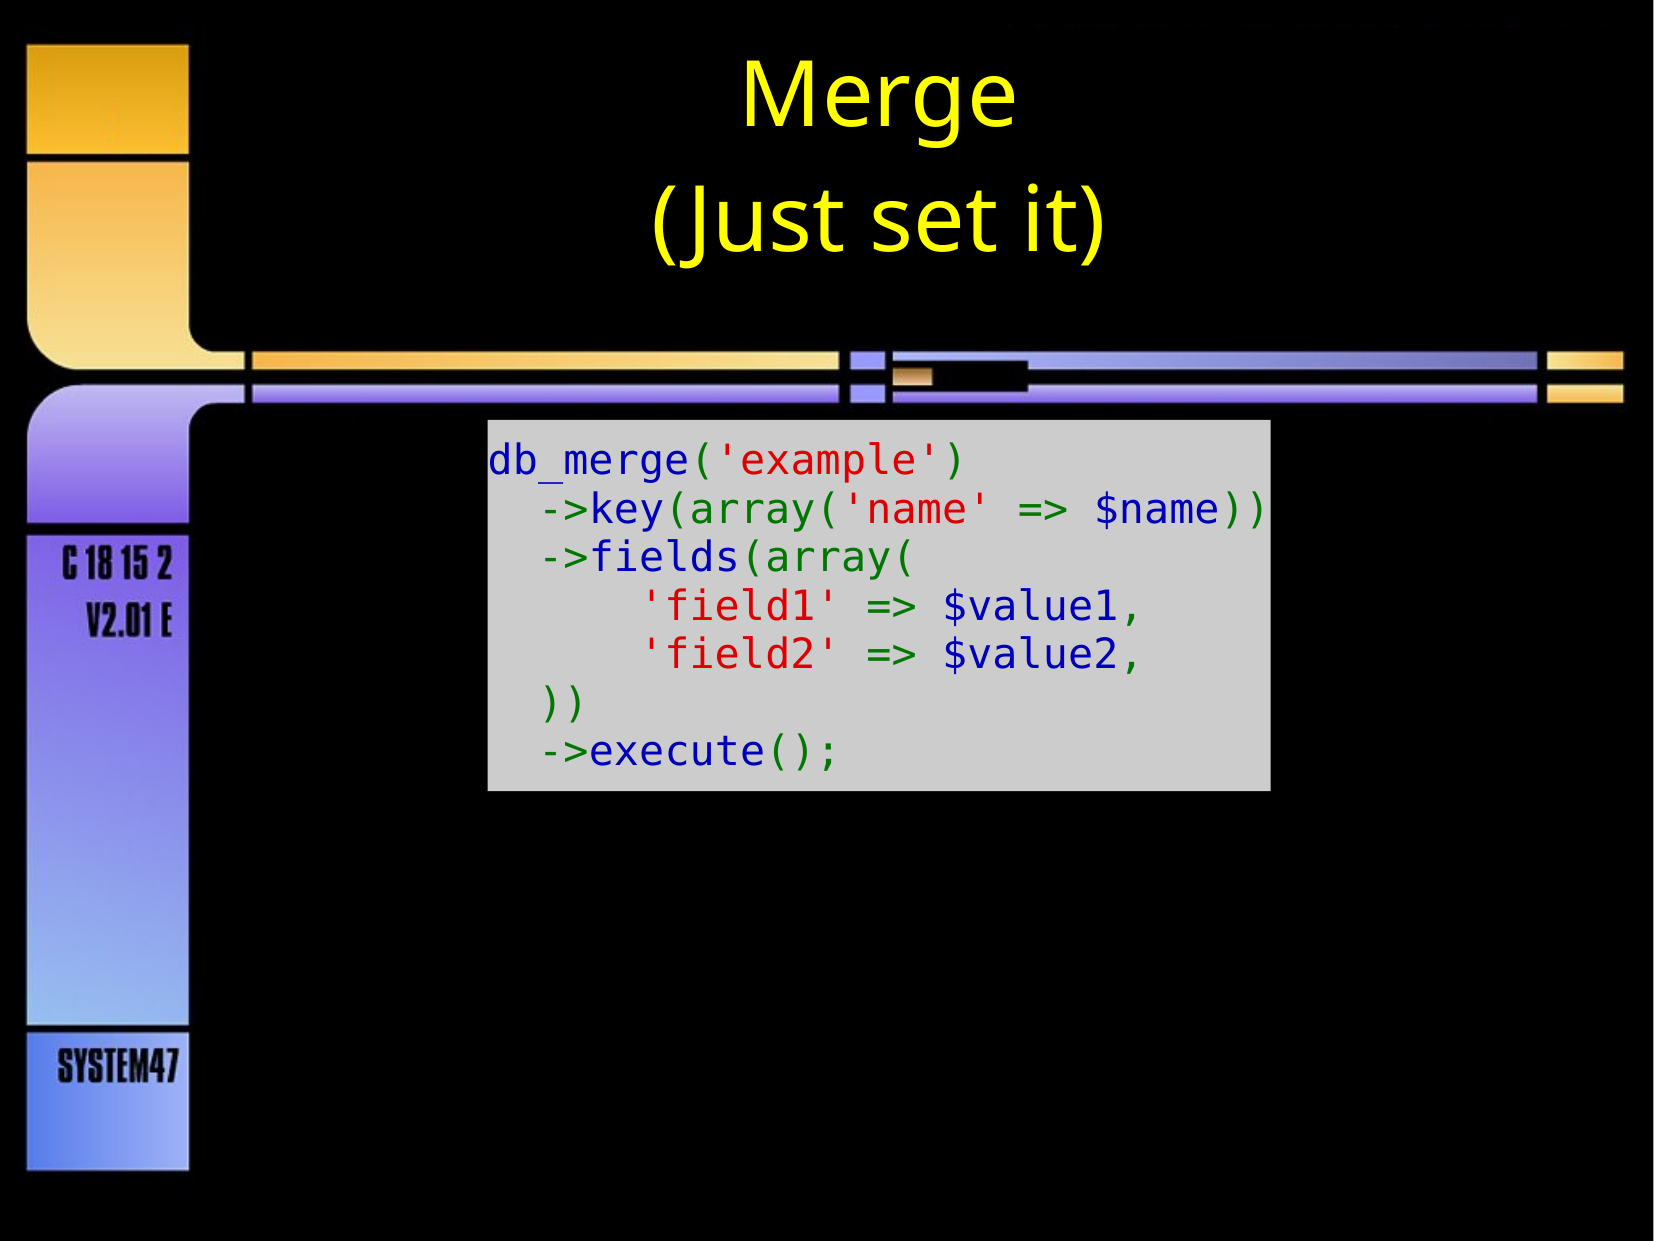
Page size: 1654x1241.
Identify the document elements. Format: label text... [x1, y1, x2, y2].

picture [0, 0, 1654, 1241]
title Merge (Just set it) [187, 56, 1571, 250]
subtitle db_merge('example') ->key(array('name' => $name)) ->fields(array( 'field1' => $value1, 'field2' => $value2, )) ->execute(); [487, 419, 1271, 792]
